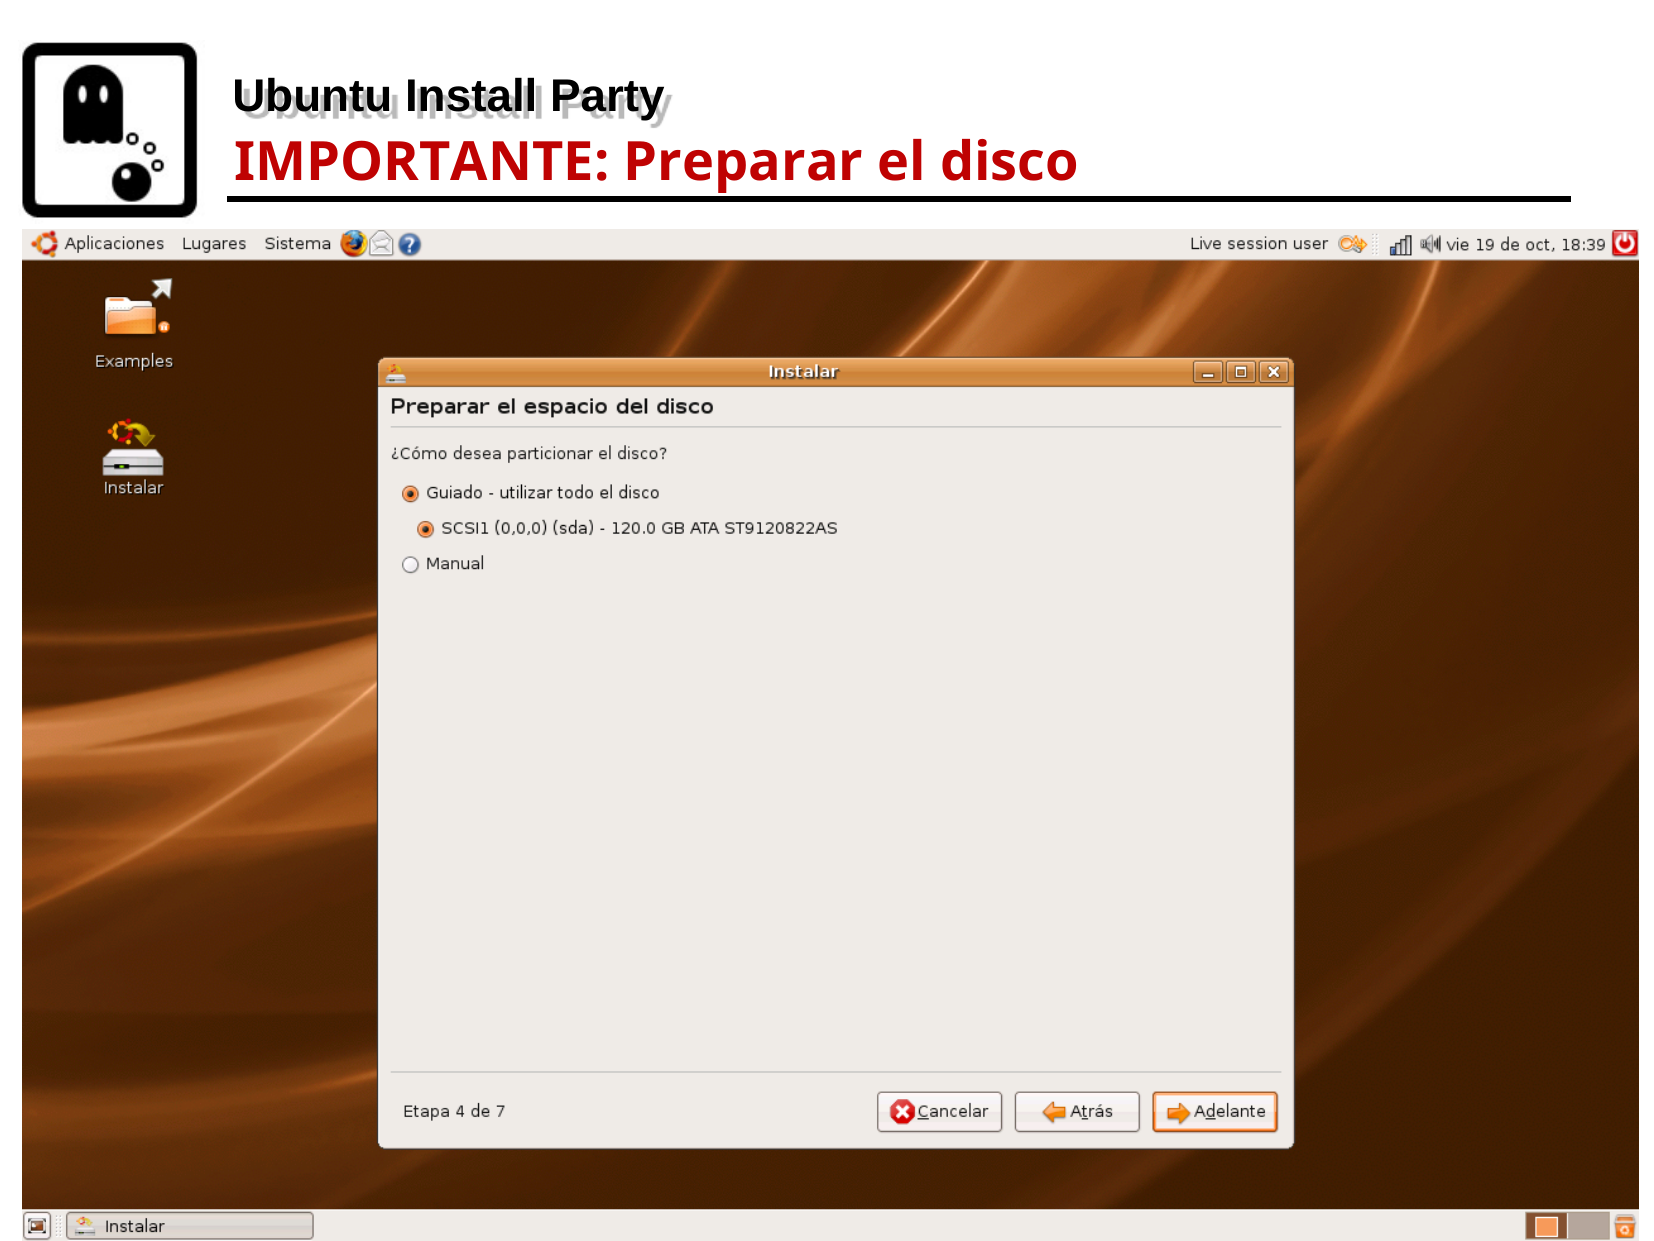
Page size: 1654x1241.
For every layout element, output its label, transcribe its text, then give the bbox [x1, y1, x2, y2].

picture [18, 40, 205, 224]
title IMPORTANTE: Preparar el disco [234, 120, 1529, 199]
picture [22, 229, 1639, 1241]
